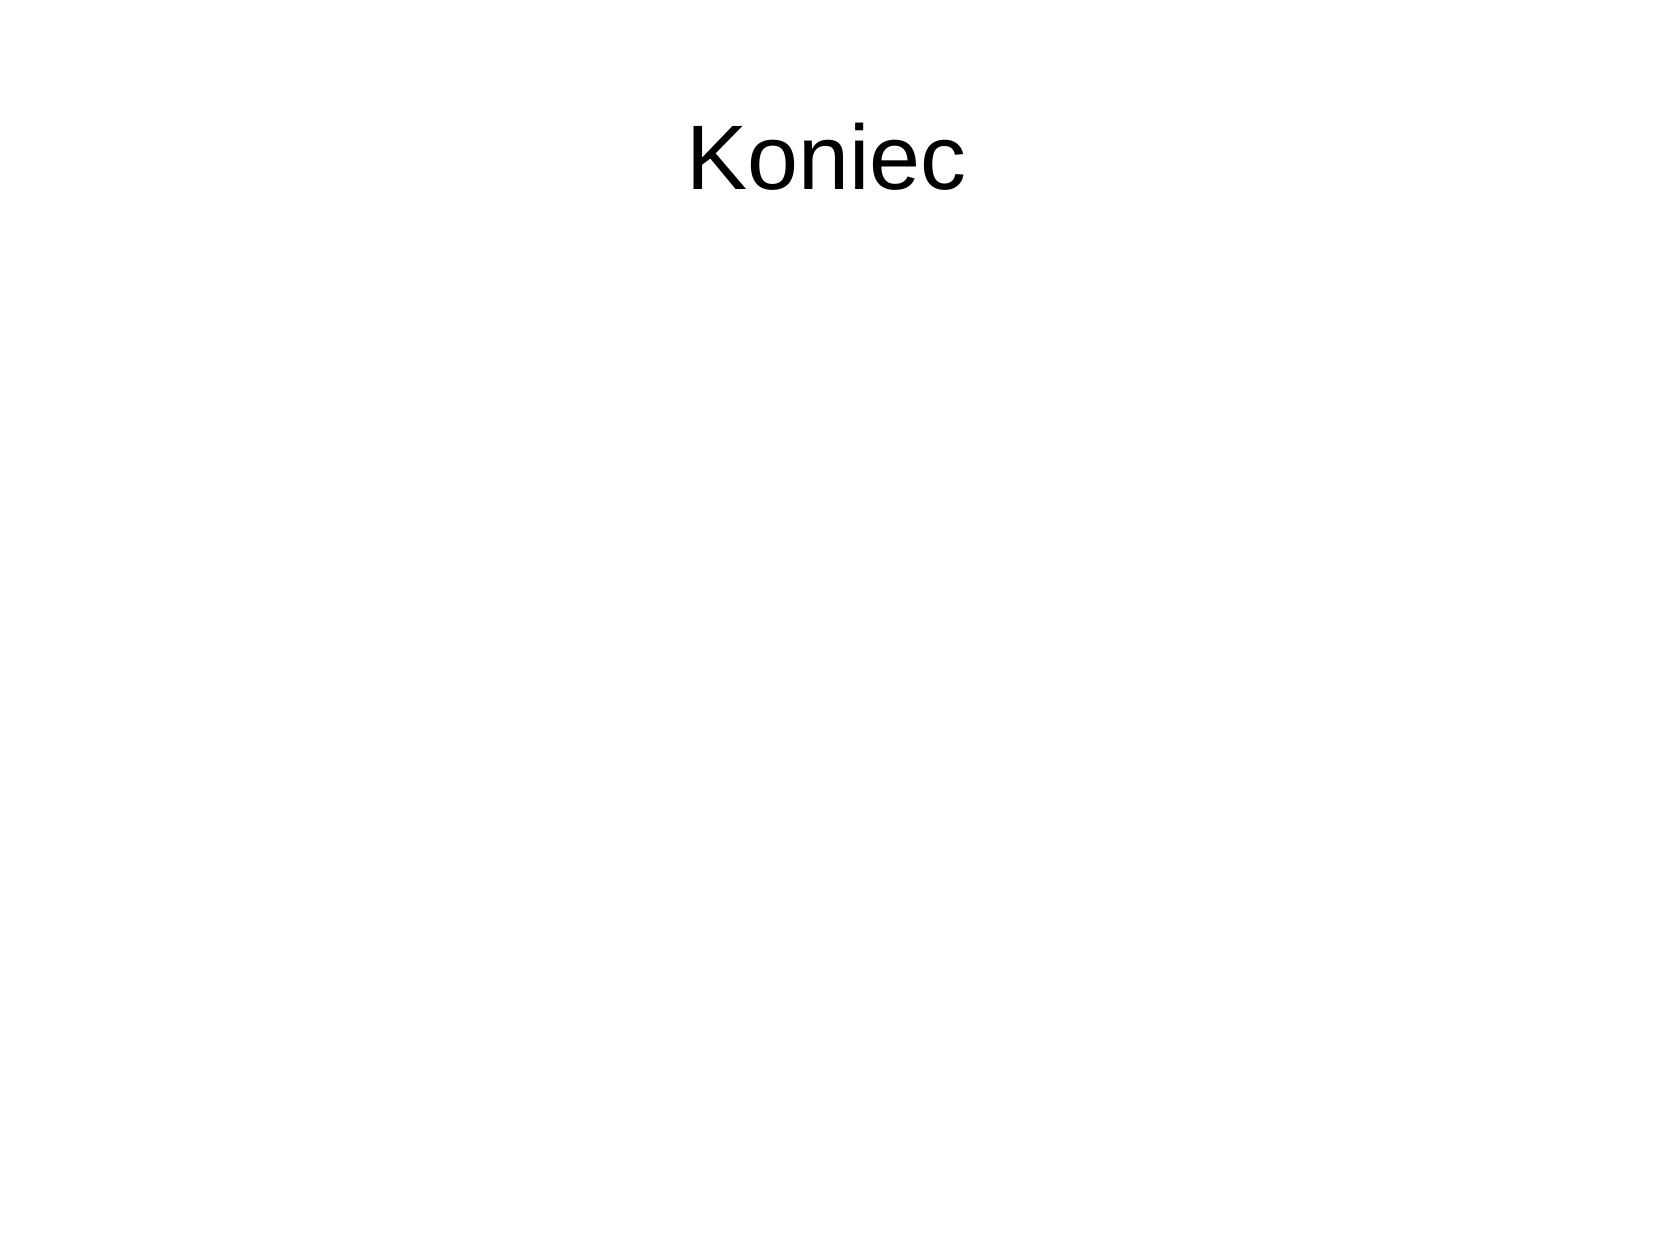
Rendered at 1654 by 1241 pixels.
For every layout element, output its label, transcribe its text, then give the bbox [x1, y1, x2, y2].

title Koniec [82, 49, 1571, 257]
